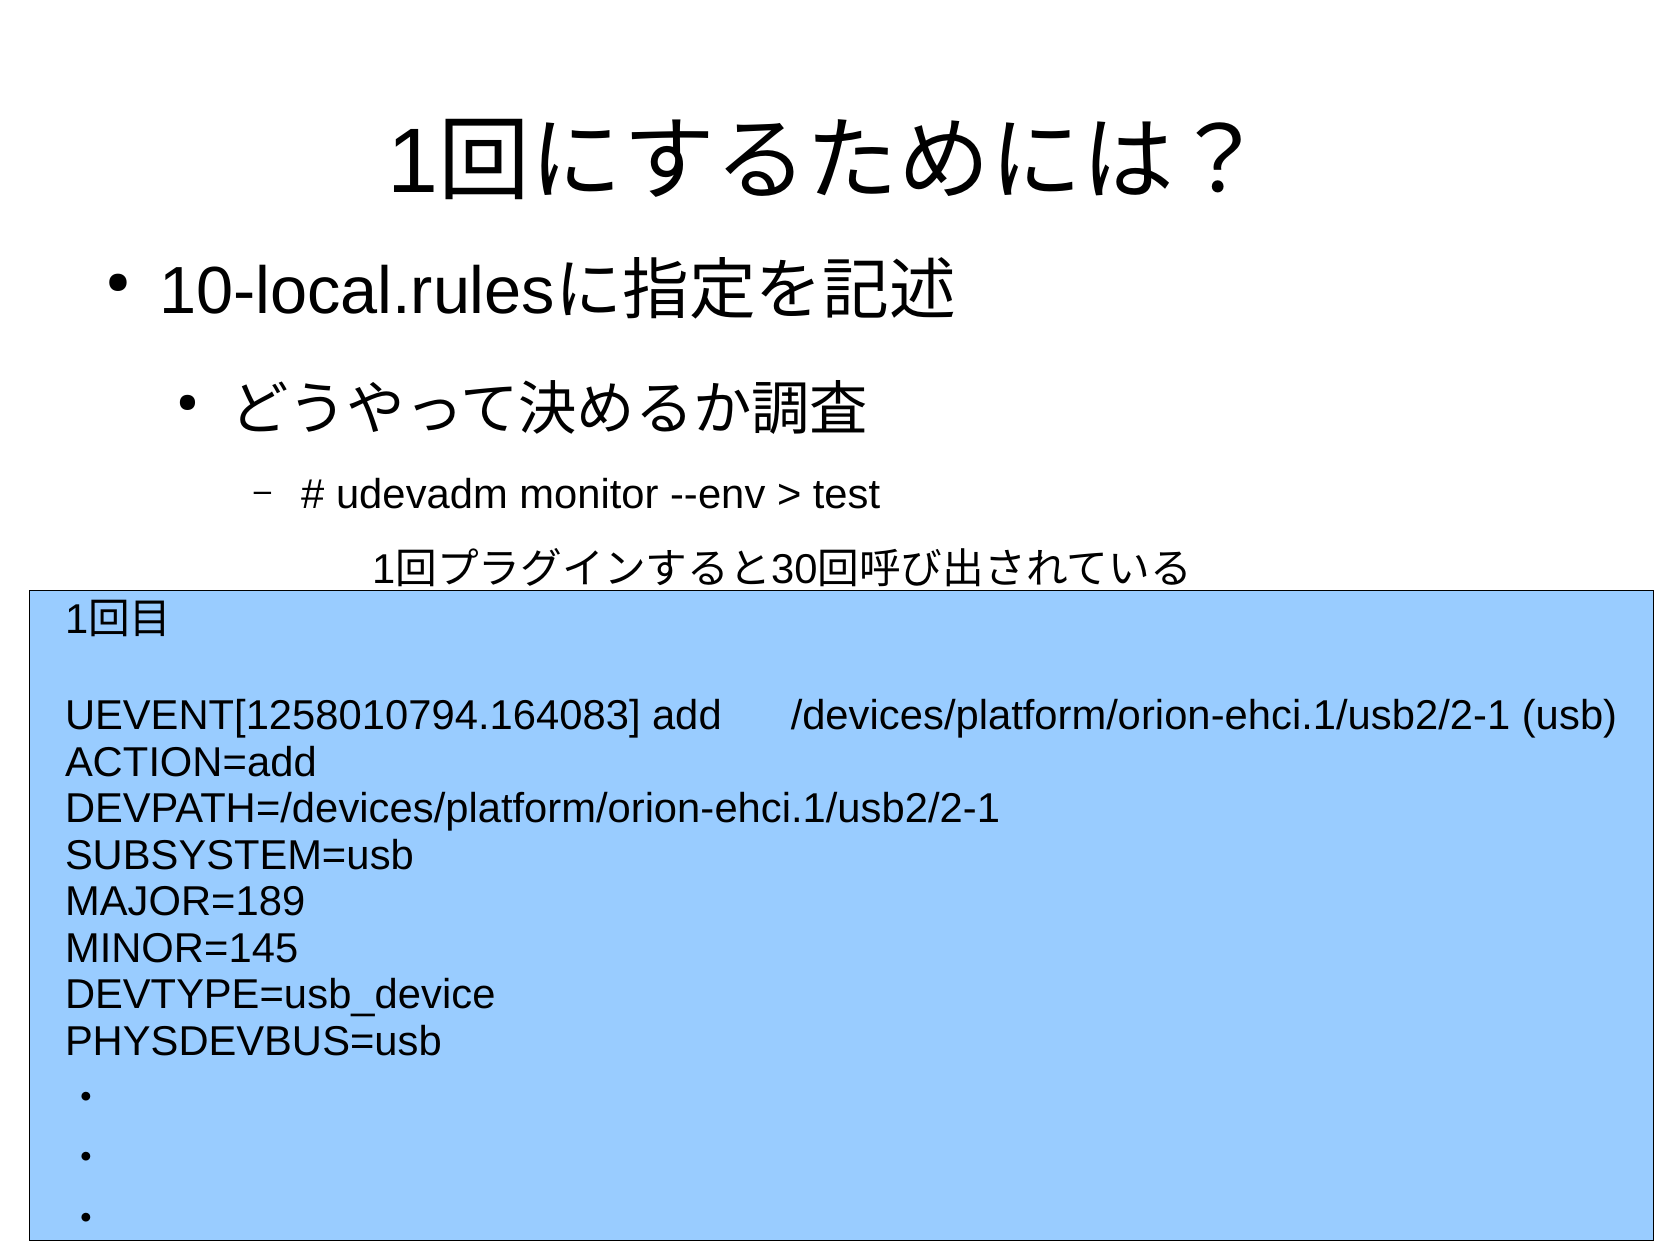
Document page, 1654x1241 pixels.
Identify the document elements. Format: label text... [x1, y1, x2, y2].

title 1回にするためには？ [82, 56, 1571, 250]
list 10-local.rulesに指定を記述 どうやって決めるか調査 # udevadm monitor --env > test 1回プラグインすると30回呼び出されている [88, 236, 1565, 534]
text_box 1回目 UEVENT[1258010794.164083] add /devices/platform/orion-ehci.1/usb2/2-1 (usb) ACTION=add DEVPATH=/devices/platform/orion-ehci.1/usb2/2-1 SUBSYSTEM=usb MAJOR=189 MINOR=145 DEVTYPE=usb_device PHYSDEVBUS=usb ・ ・ ・ [29, 590, 1654, 1241]
